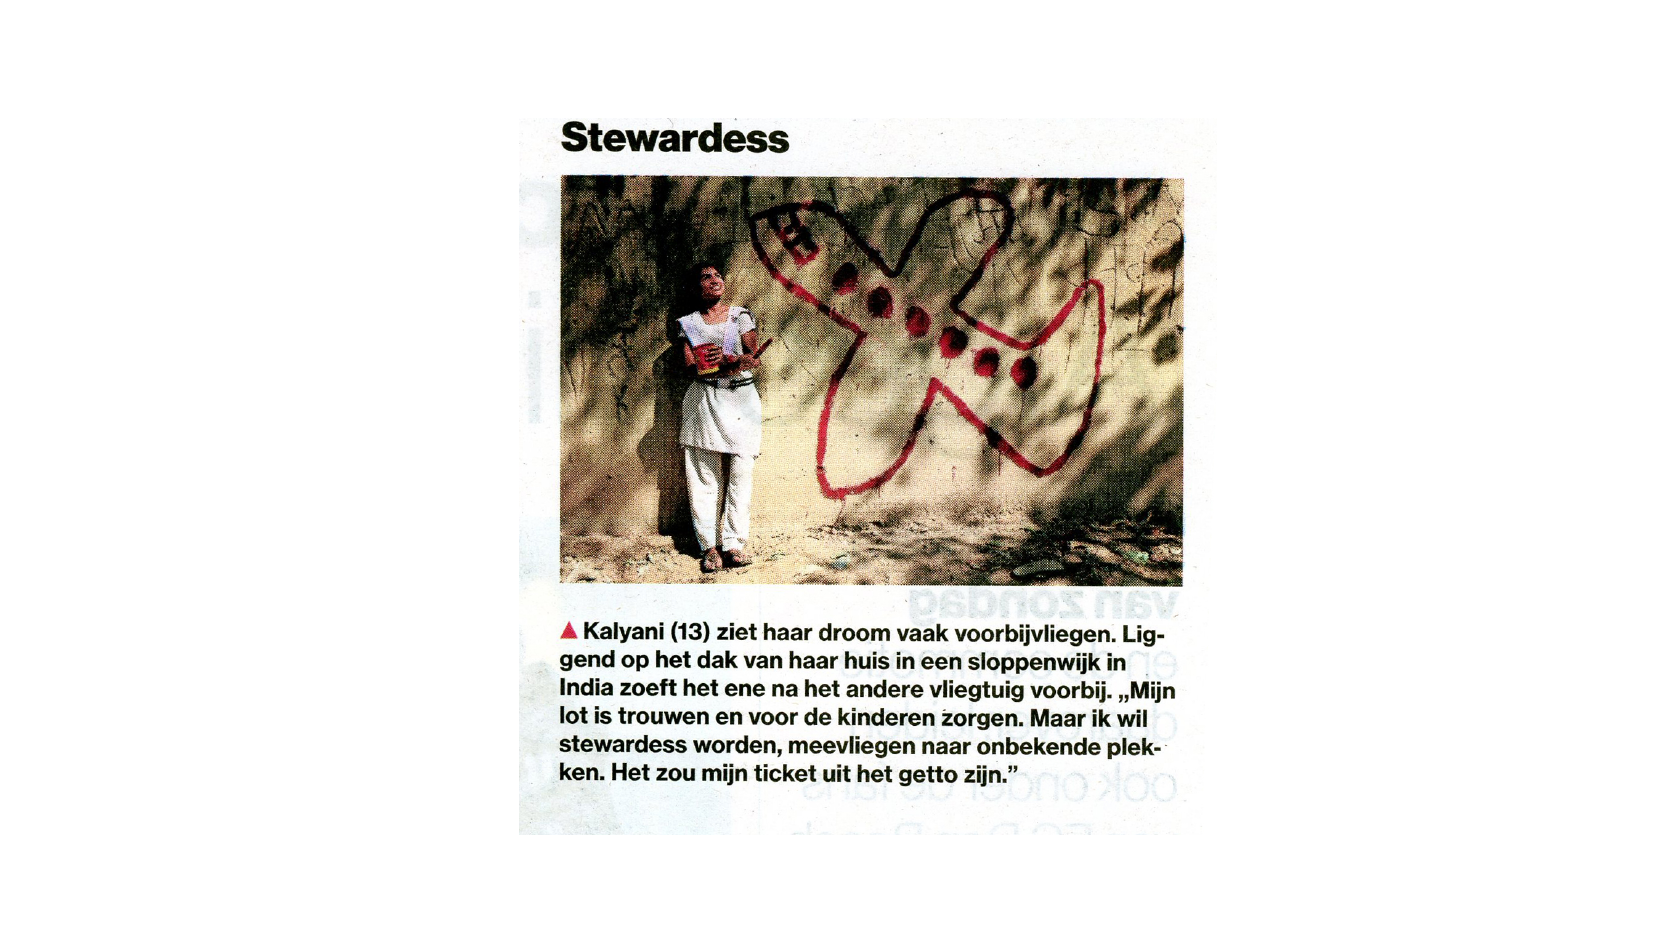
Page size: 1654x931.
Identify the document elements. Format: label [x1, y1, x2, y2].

picture [519, 118, 1217, 835]
